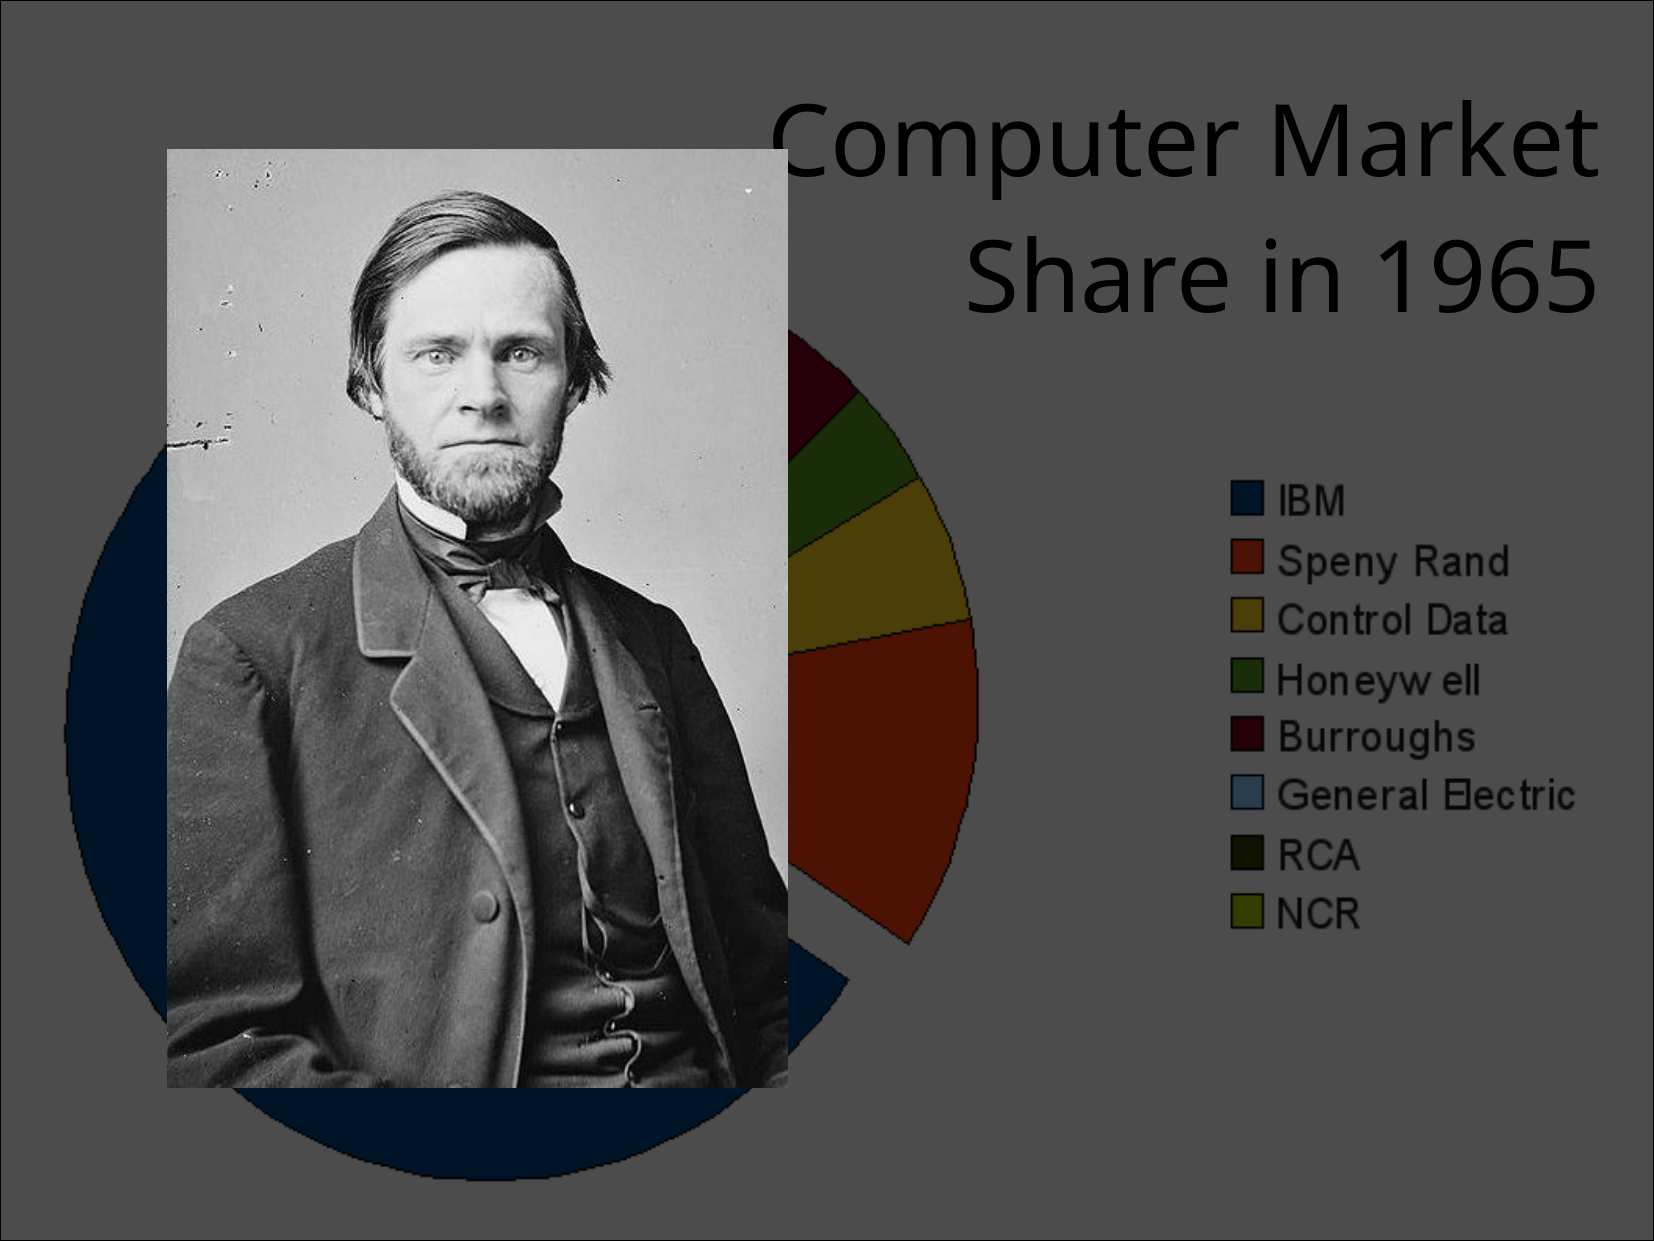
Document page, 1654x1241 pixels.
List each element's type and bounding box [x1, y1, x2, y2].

picture [167, 149, 788, 1088]
text_box [0, 0, 1654, 1241]
